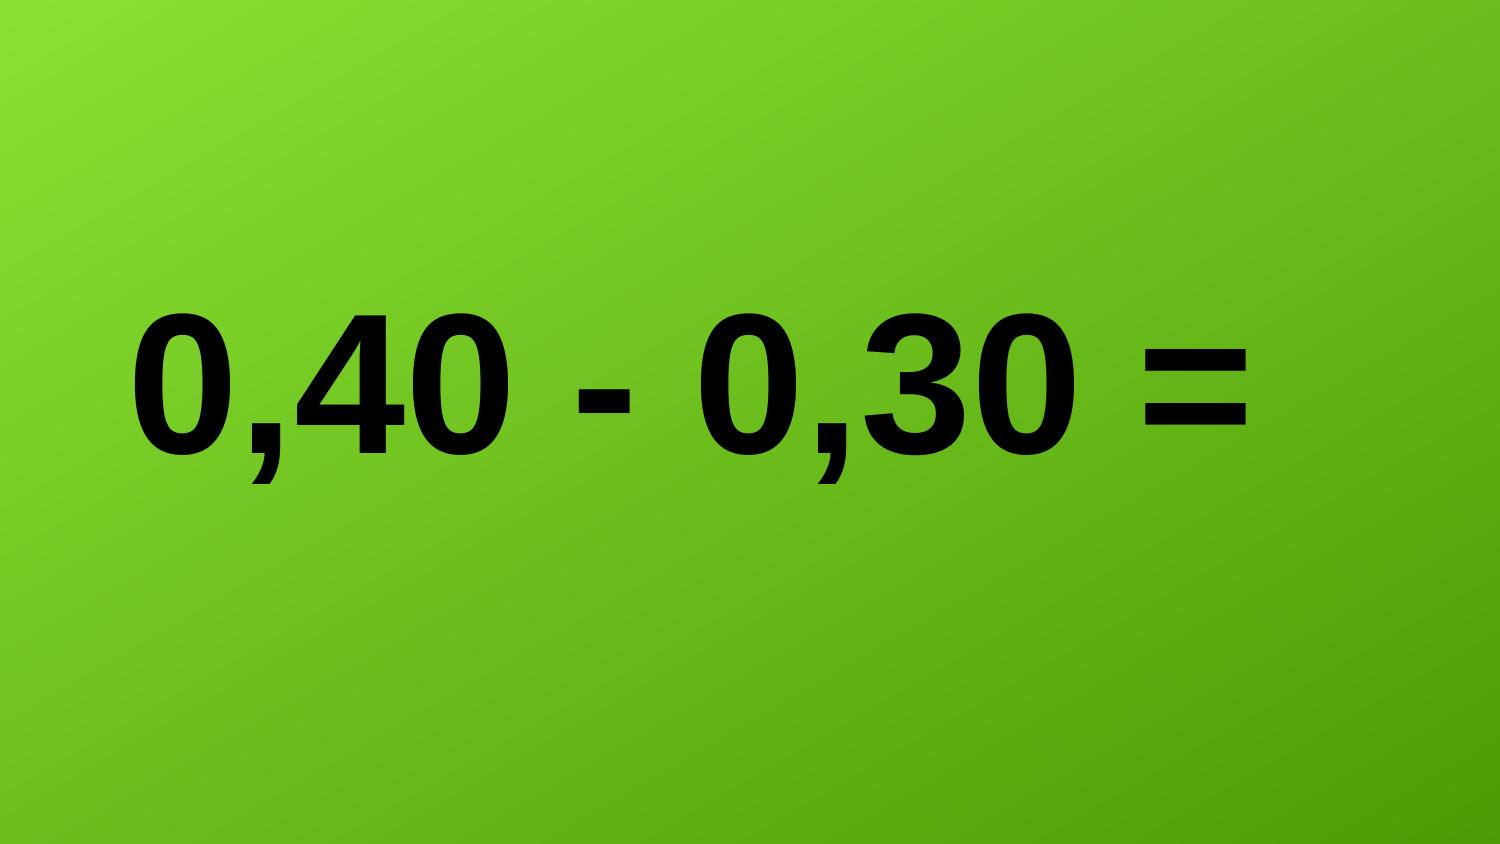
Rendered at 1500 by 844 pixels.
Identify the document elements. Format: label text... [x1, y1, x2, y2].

title 0,40 - 0,30 = [112, 318, 1388, 509]
